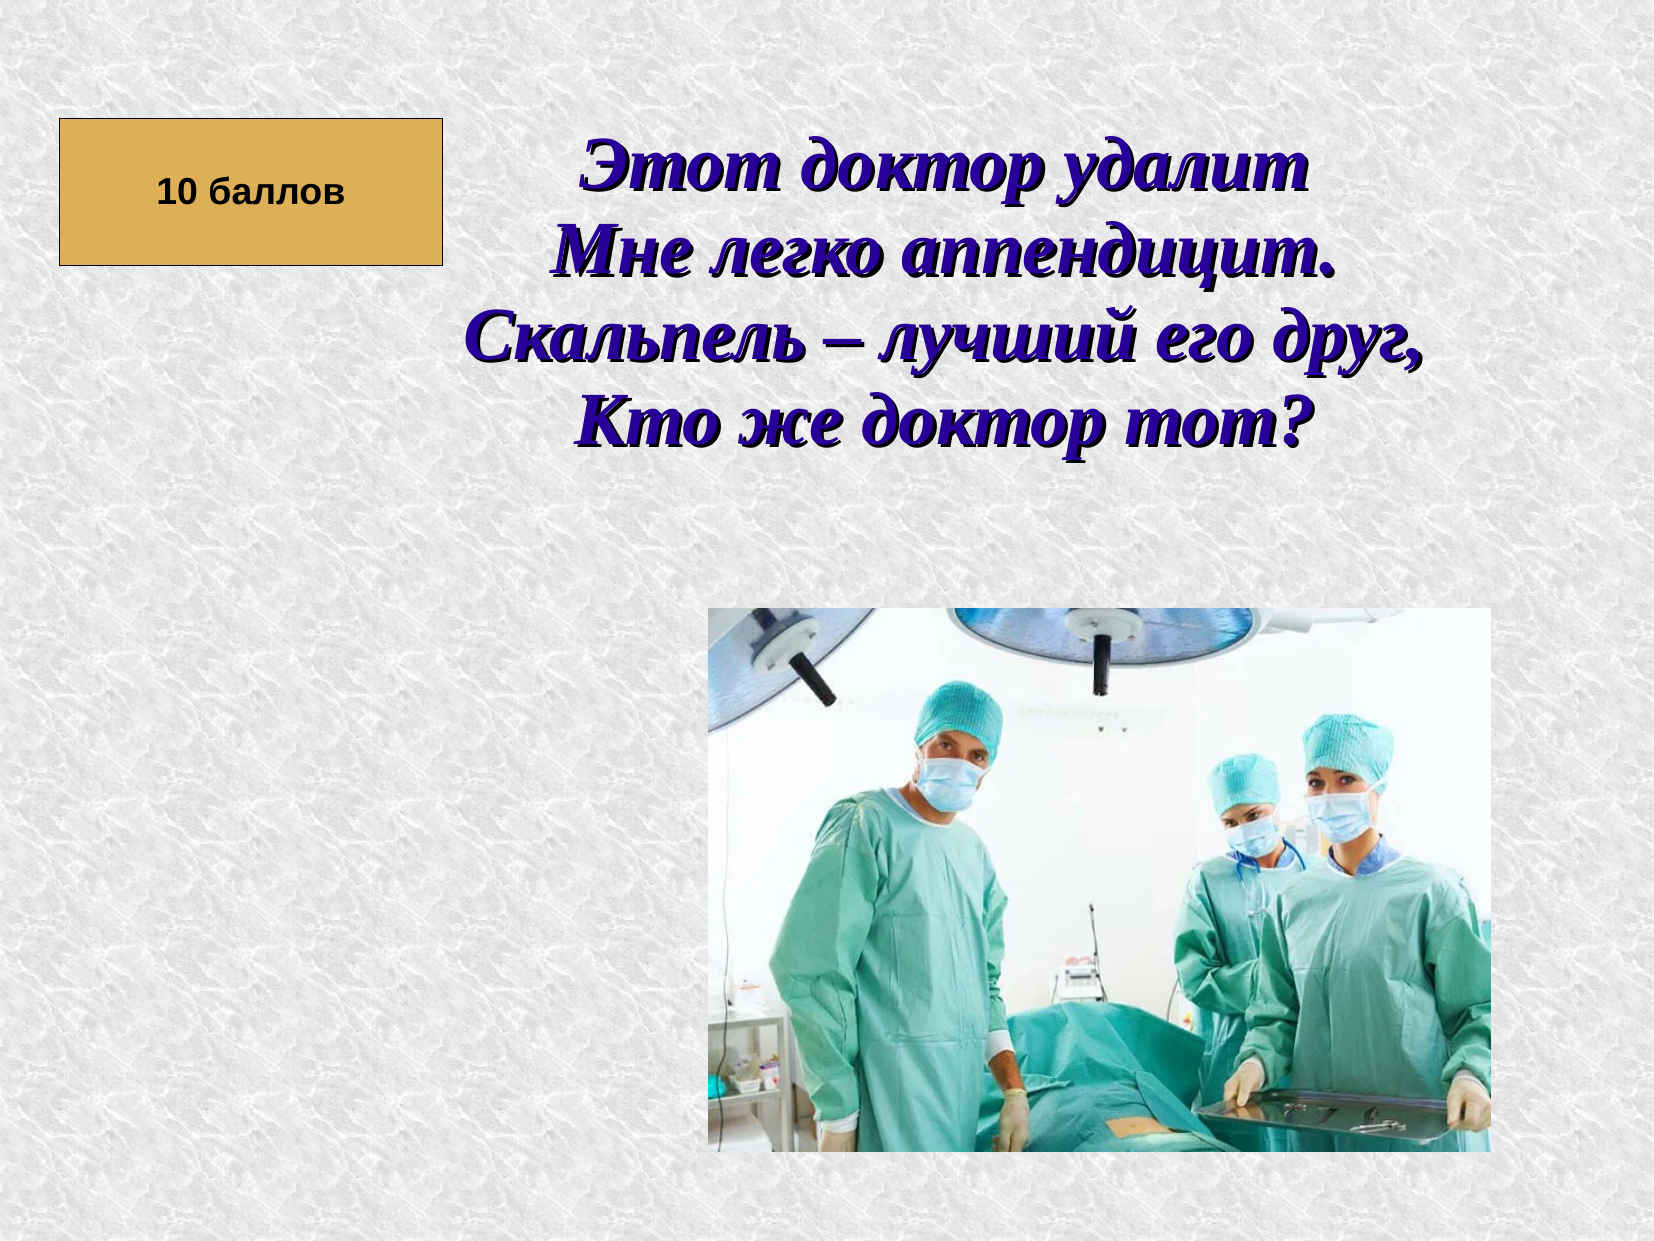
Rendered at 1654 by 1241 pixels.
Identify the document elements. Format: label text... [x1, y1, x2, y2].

picture [708, 608, 1491, 1152]
title Этот доктор удалит Мне легко аппендицит. Скальпель – лучший его друг, Кто же доктор тот? [383, 109, 1506, 473]
text_box 10 баллов [59, 118, 443, 266]
